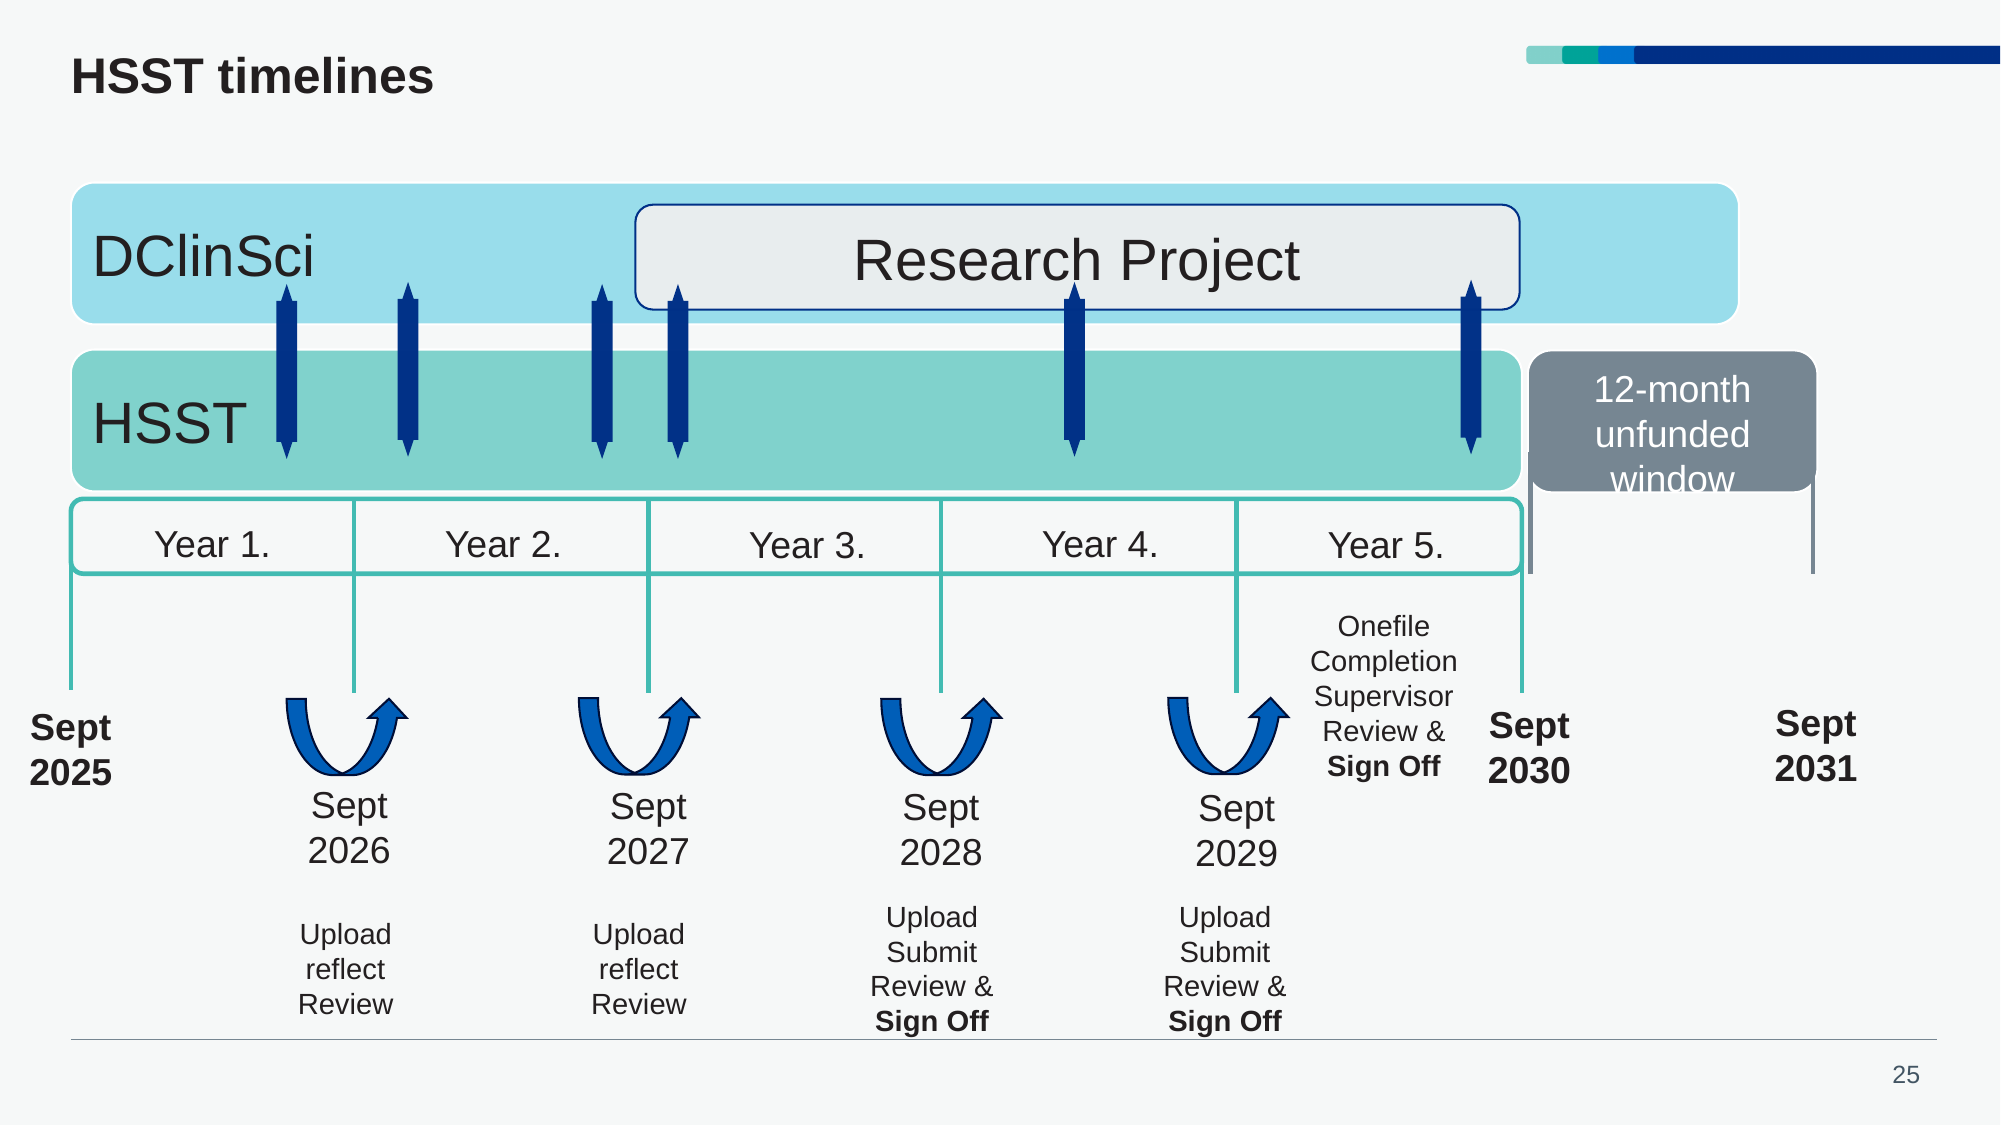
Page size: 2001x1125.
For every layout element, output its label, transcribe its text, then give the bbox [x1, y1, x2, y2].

text_box Research Project [635, 204, 1520, 310]
text_box [578, 698, 699, 775]
text_box [1168, 697, 1289, 775]
text_box DClinSci [689, 310, 1064, 325]
text_box Sept 2028 [877, 775, 1005, 841]
text_box Sept 2029 [1173, 776, 1301, 841]
text_box Sept 2031 [1752, 691, 1880, 798]
text_box Upload reflect Review [543, 841, 734, 1094]
text_box Sept 2025 [7, 695, 135, 802]
text_box DClinSci [1085, 310, 1460, 325]
text_box DClinSci [70, 182, 1739, 325]
text_box [286, 698, 407, 776]
text_box Upload Submit Review & Sign Off [837, 841, 1028, 1094]
text_box Year 4. [967, 512, 1234, 556]
text_box Sept 2030 [1480, 693, 1593, 800]
title HSST timelines [70, 50, 1942, 121]
text_box Upload reflect Review [250, 841, 441, 1094]
text_box Onefile Completion Supervisor Review & Sign Off [1289, 568, 1480, 821]
text_box Sept 2027 [584, 775, 712, 841]
text_box Year 2. [370, 512, 637, 556]
text_box [881, 698, 1002, 776]
text_box 12-month unfunded window [1527, 350, 1818, 493]
text_box Year 3. [674, 513, 939, 557]
text_box Upload Submit Review & Sign Off [1130, 841, 1321, 1094]
text_box Year 1. [79, 512, 346, 556]
text_box Year 5. [1252, 513, 1519, 557]
text_box Sept 2026 [285, 773, 413, 841]
text_box HSST [70, 349, 1522, 492]
